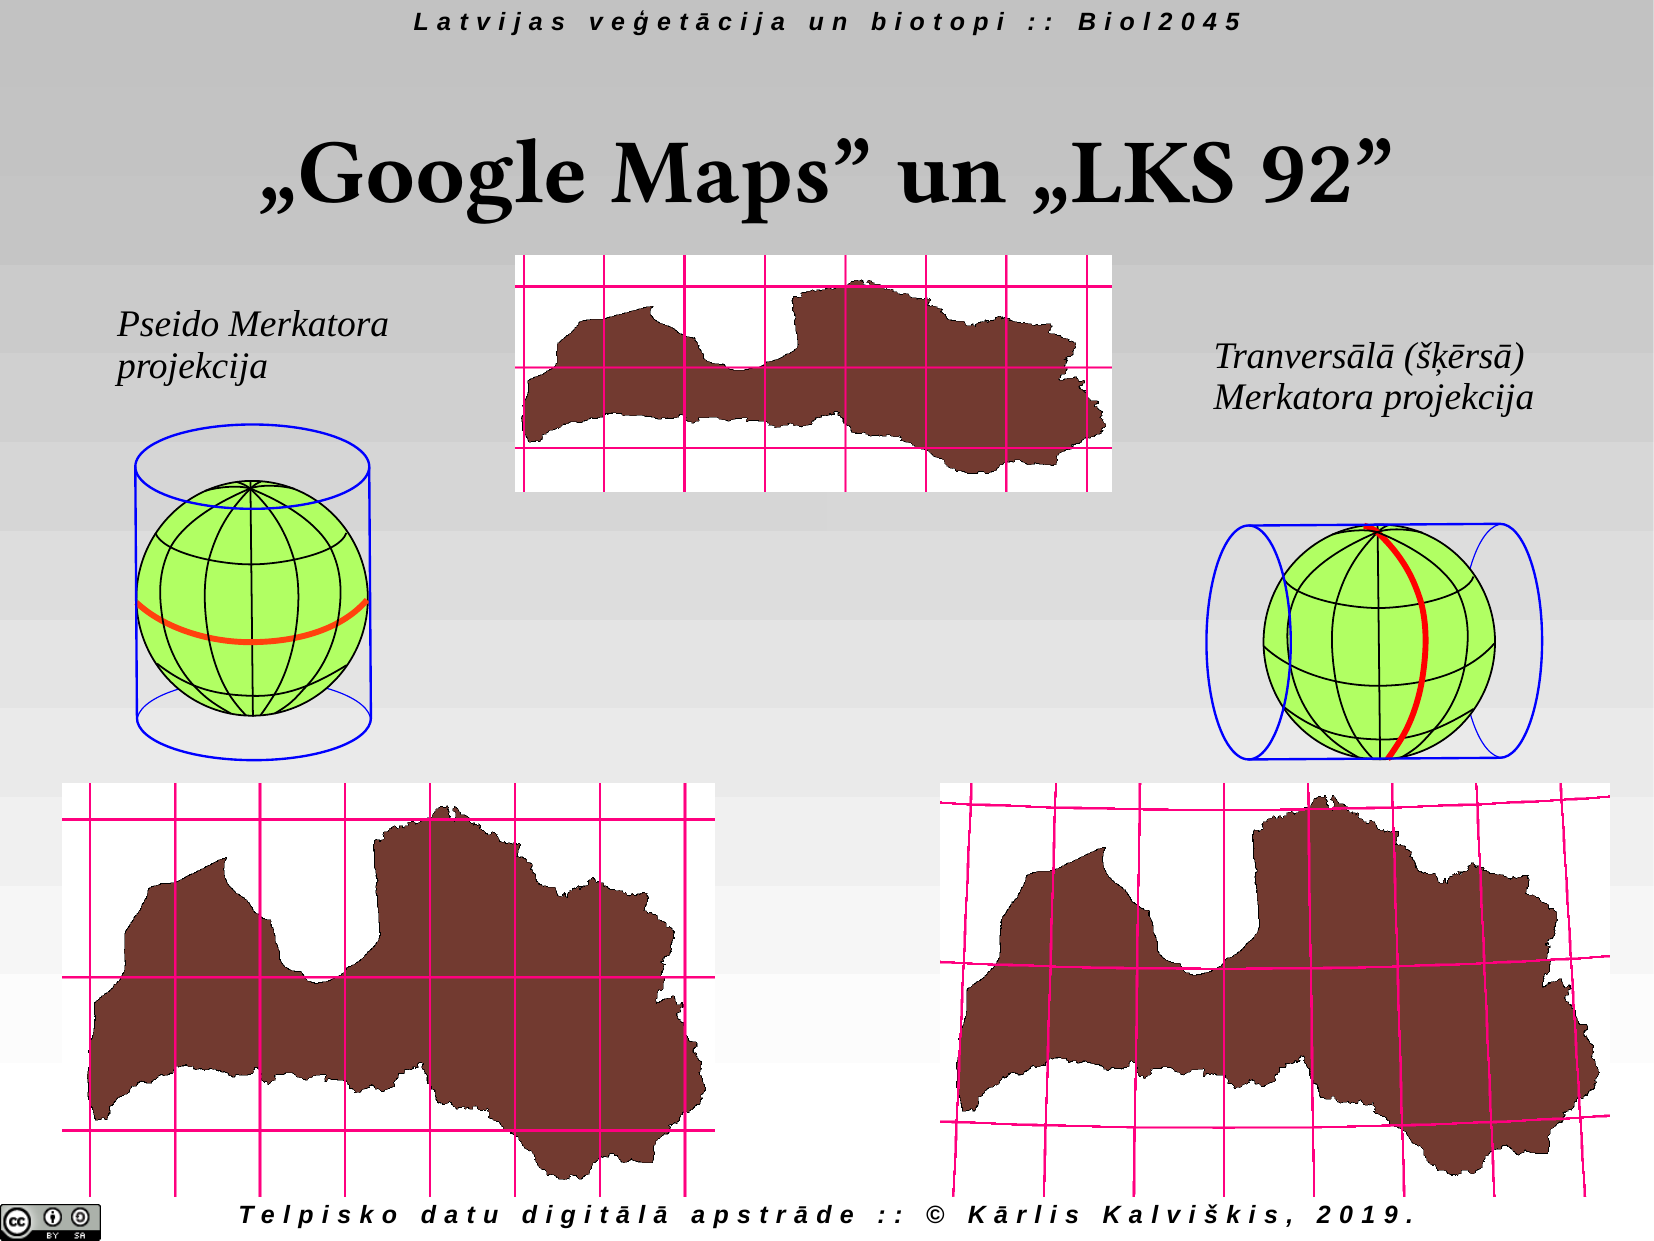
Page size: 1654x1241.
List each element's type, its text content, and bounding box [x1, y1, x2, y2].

text_box [1380, 606, 1422, 684]
text_box [252, 493, 265, 507]
text_box [1425, 594, 1466, 679]
text_box [206, 562, 251, 639]
text_box Tranversālā (šķērsā) Merkatora projekcija [1180, 295, 1568, 426]
text_box [254, 697, 271, 716]
text_box [1408, 711, 1473, 756]
text_box [237, 493, 249, 507]
text_box [211, 510, 250, 563]
text_box [1440, 646, 1495, 725]
text_box [293, 503, 368, 617]
text_box [201, 690, 244, 716]
text_box [253, 561, 297, 639]
text_box [255, 487, 316, 505]
text_box [1291, 593, 1334, 679]
text_box [138, 535, 168, 616]
text_box [1344, 526, 1363, 530]
text_box [156, 665, 226, 713]
text_box [162, 549, 207, 633]
text_box [1338, 537, 1377, 607]
text_box [1285, 710, 1354, 757]
text_box [1286, 678, 1314, 724]
text_box [173, 508, 230, 558]
text_box [258, 481, 283, 485]
text_box [1407, 670, 1462, 736]
text_box [262, 690, 300, 716]
text_box [257, 493, 282, 507]
text_box [215, 482, 240, 487]
text_box [254, 642, 292, 695]
title „Google Maps” un „LKS 92” [29, 56, 1625, 289]
text_box [1287, 586, 1296, 605]
text_box [240, 480, 249, 485]
text_box [1285, 532, 1371, 588]
text_box [279, 668, 346, 713]
picture [0, 0, 1654, 1241]
text_box [188, 488, 244, 505]
text_box Pseido Merkatora projekcija [59, 295, 447, 394]
text_box [138, 609, 187, 680]
text_box [1292, 668, 1353, 736]
text_box [1360, 740, 1379, 757]
text_box [1333, 605, 1378, 684]
text_box [232, 696, 252, 716]
text_box [1327, 733, 1369, 757]
text_box [166, 627, 226, 692]
text_box [296, 550, 339, 634]
text_box [1394, 733, 1428, 757]
text_box [211, 642, 251, 694]
text_box [252, 510, 292, 563]
text_box [156, 503, 208, 545]
text_box [1381, 684, 1418, 738]
text_box [1263, 578, 1288, 662]
text_box [1391, 540, 1455, 601]
text_box [1263, 648, 1288, 706]
text_box [1379, 539, 1417, 607]
text_box [221, 493, 244, 506]
text_box [1381, 740, 1396, 757]
text_box [1300, 537, 1370, 602]
text_box [272, 509, 328, 558]
text_box [1383, 531, 1496, 663]
text_box [277, 629, 335, 693]
text_box [313, 605, 368, 681]
text_box [1338, 683, 1378, 738]
